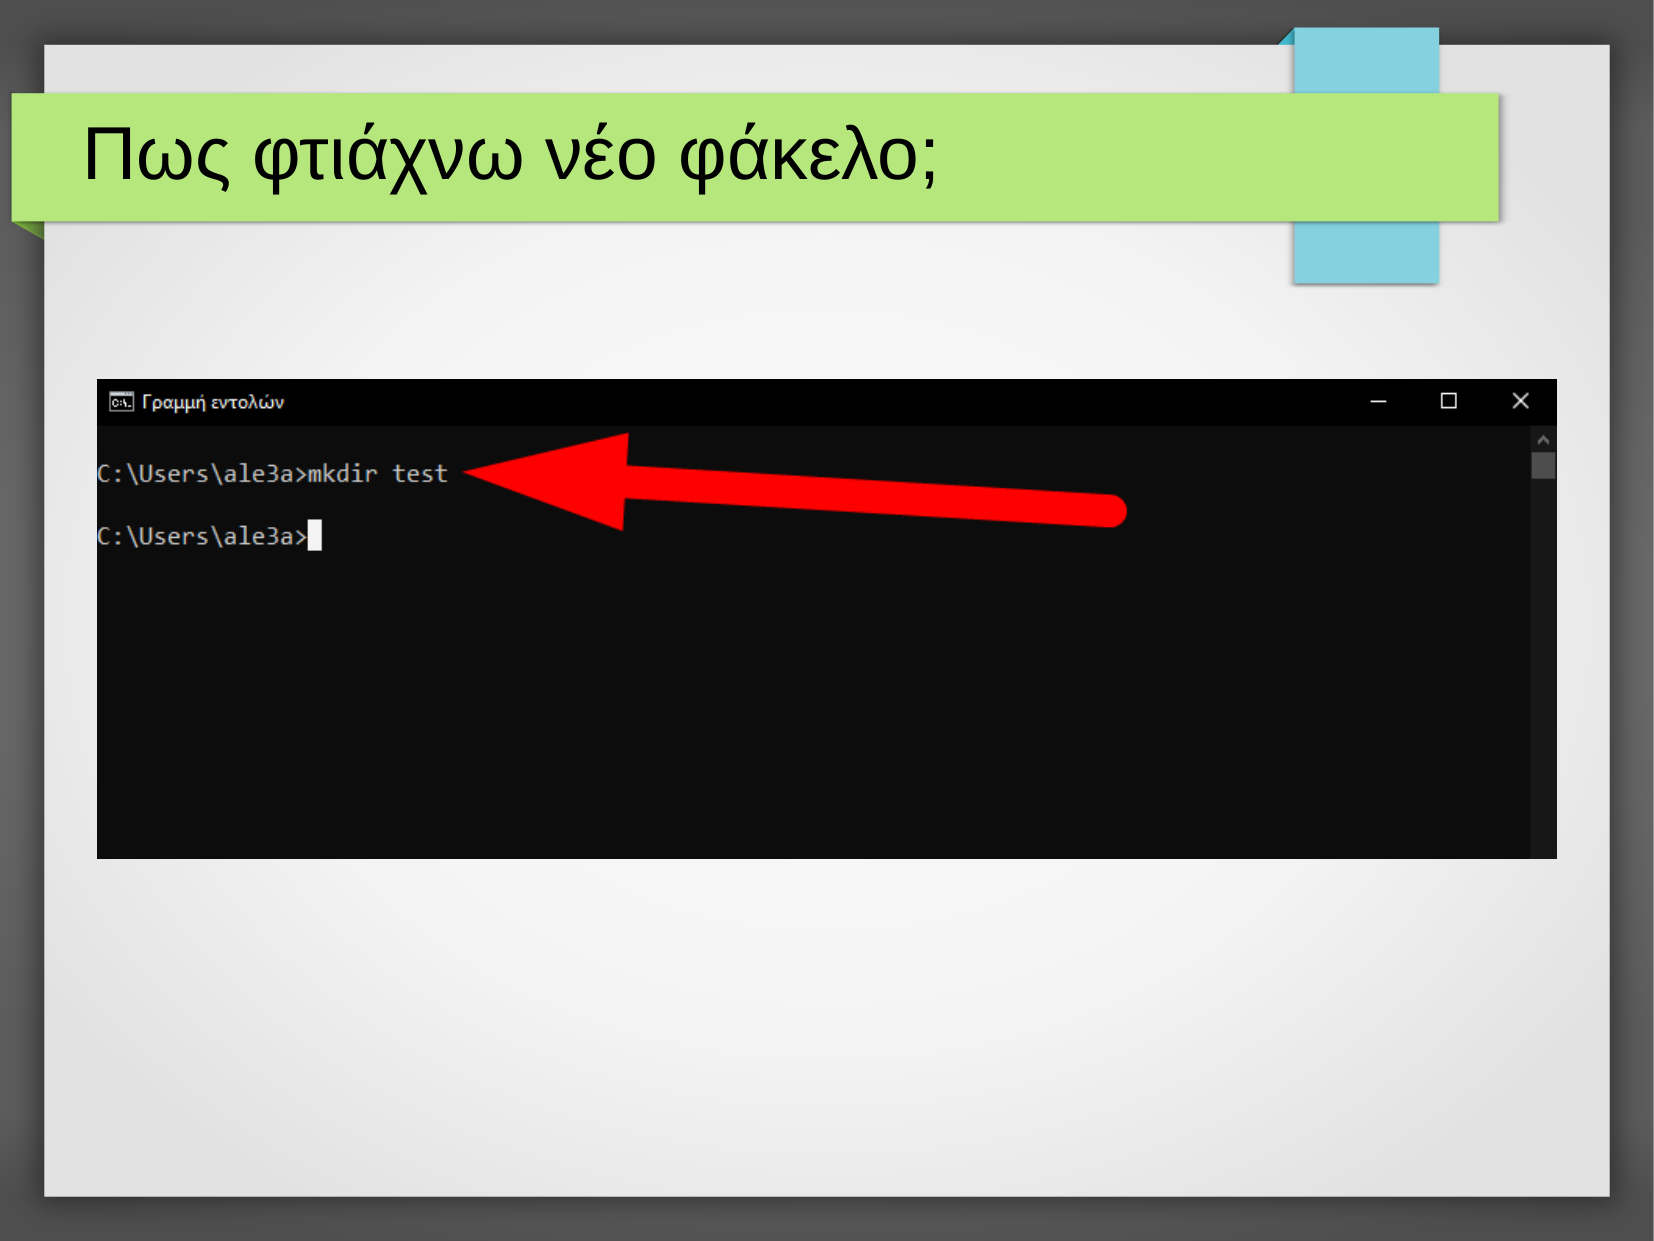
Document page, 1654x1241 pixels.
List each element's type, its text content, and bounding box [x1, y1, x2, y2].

title Πως φτιάχνω νέο φάκελο; [82, 94, 1264, 213]
picture [0, 0, 1654, 1241]
